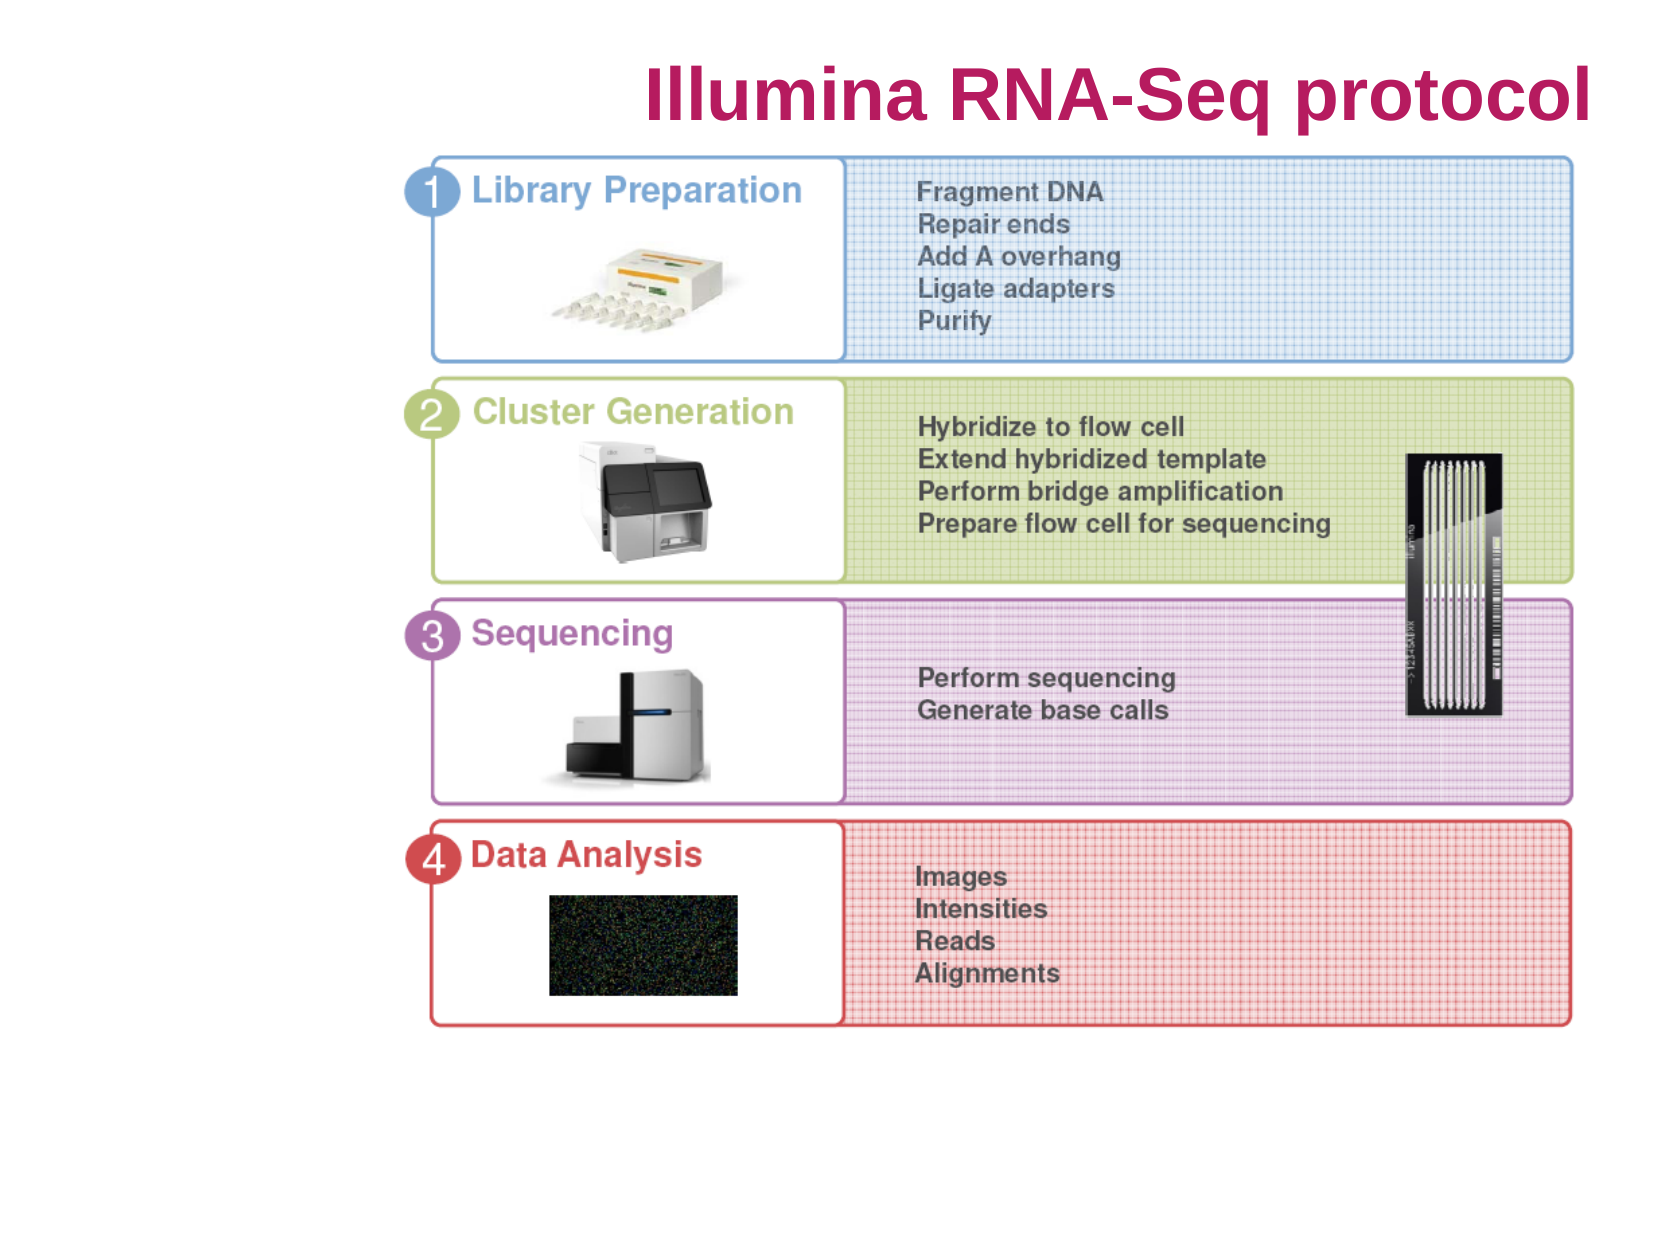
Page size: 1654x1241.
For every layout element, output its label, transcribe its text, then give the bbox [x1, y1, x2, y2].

text_box Illumina RNA-Seq protocol [109, 32, 1595, 148]
picture [389, 147, 1601, 1034]
